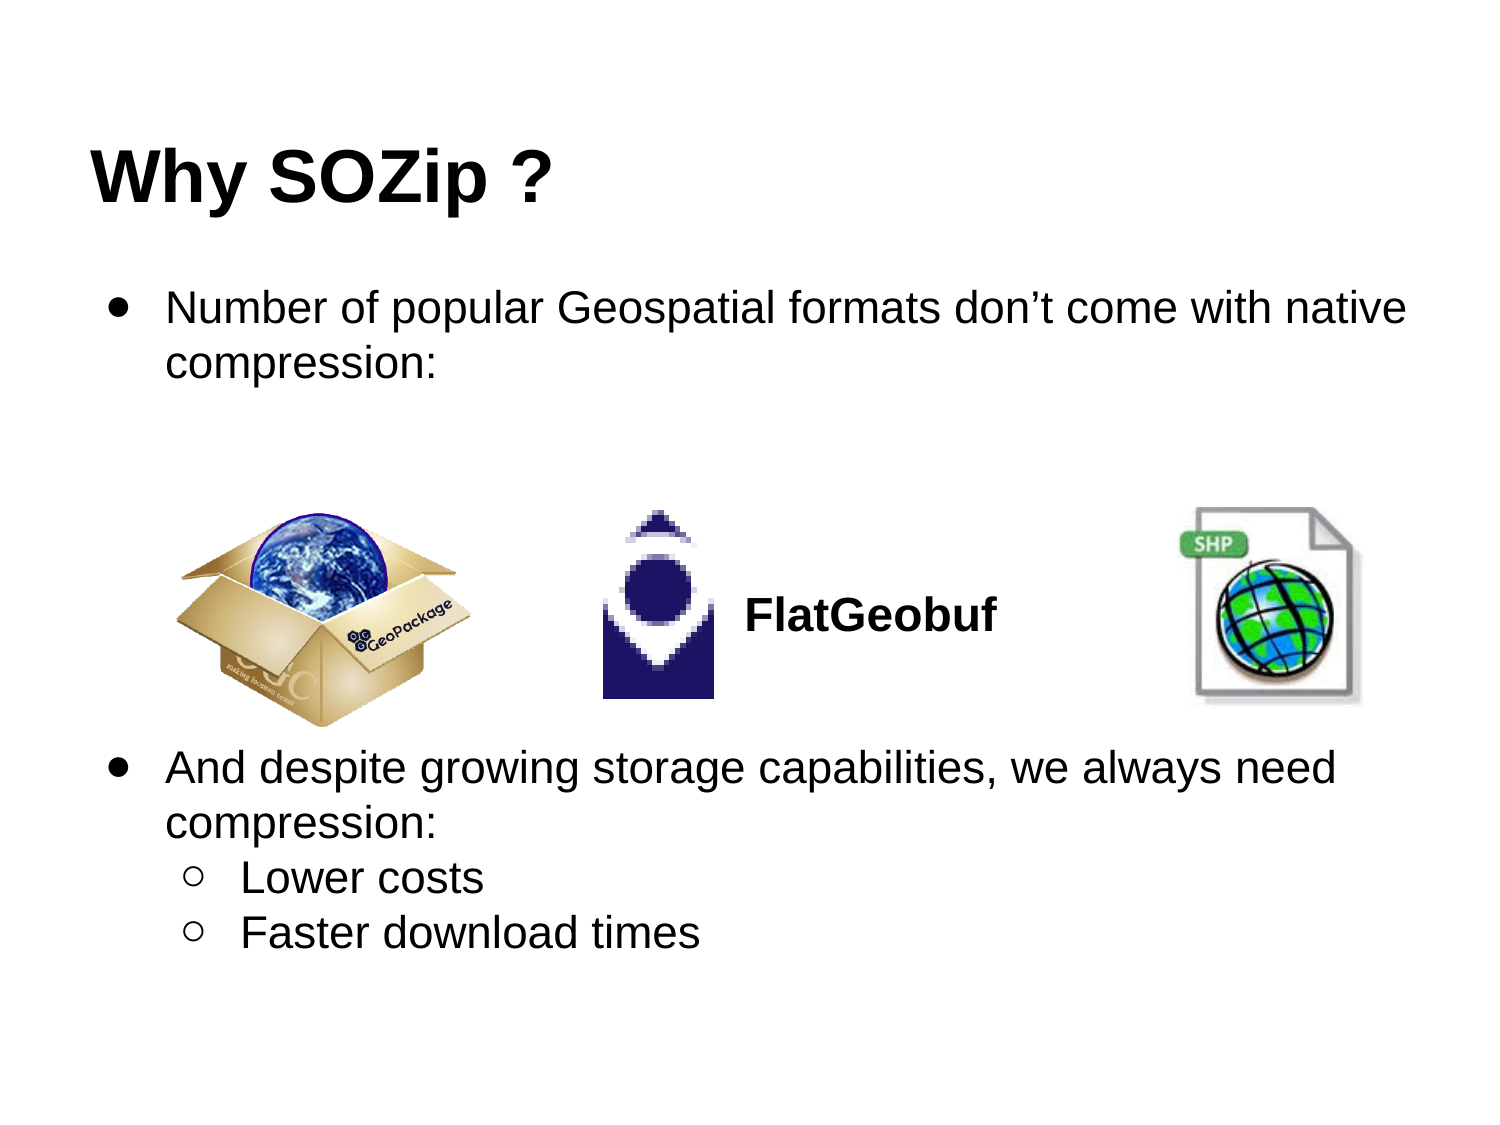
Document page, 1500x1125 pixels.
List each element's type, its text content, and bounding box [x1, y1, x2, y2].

text_box FlatGeobuf [729, 560, 1023, 657]
picture [176, 507, 471, 727]
list Number of popular Geospatial formats don’t come with native compression: And despite growing storage capabilities, we always need compression: Lower costs Faster download times [75, 262, 1425, 1078]
picture [1177, 507, 1378, 708]
title Why SOZip ? [75, 45, 1425, 233]
picture [603, 510, 714, 699]
